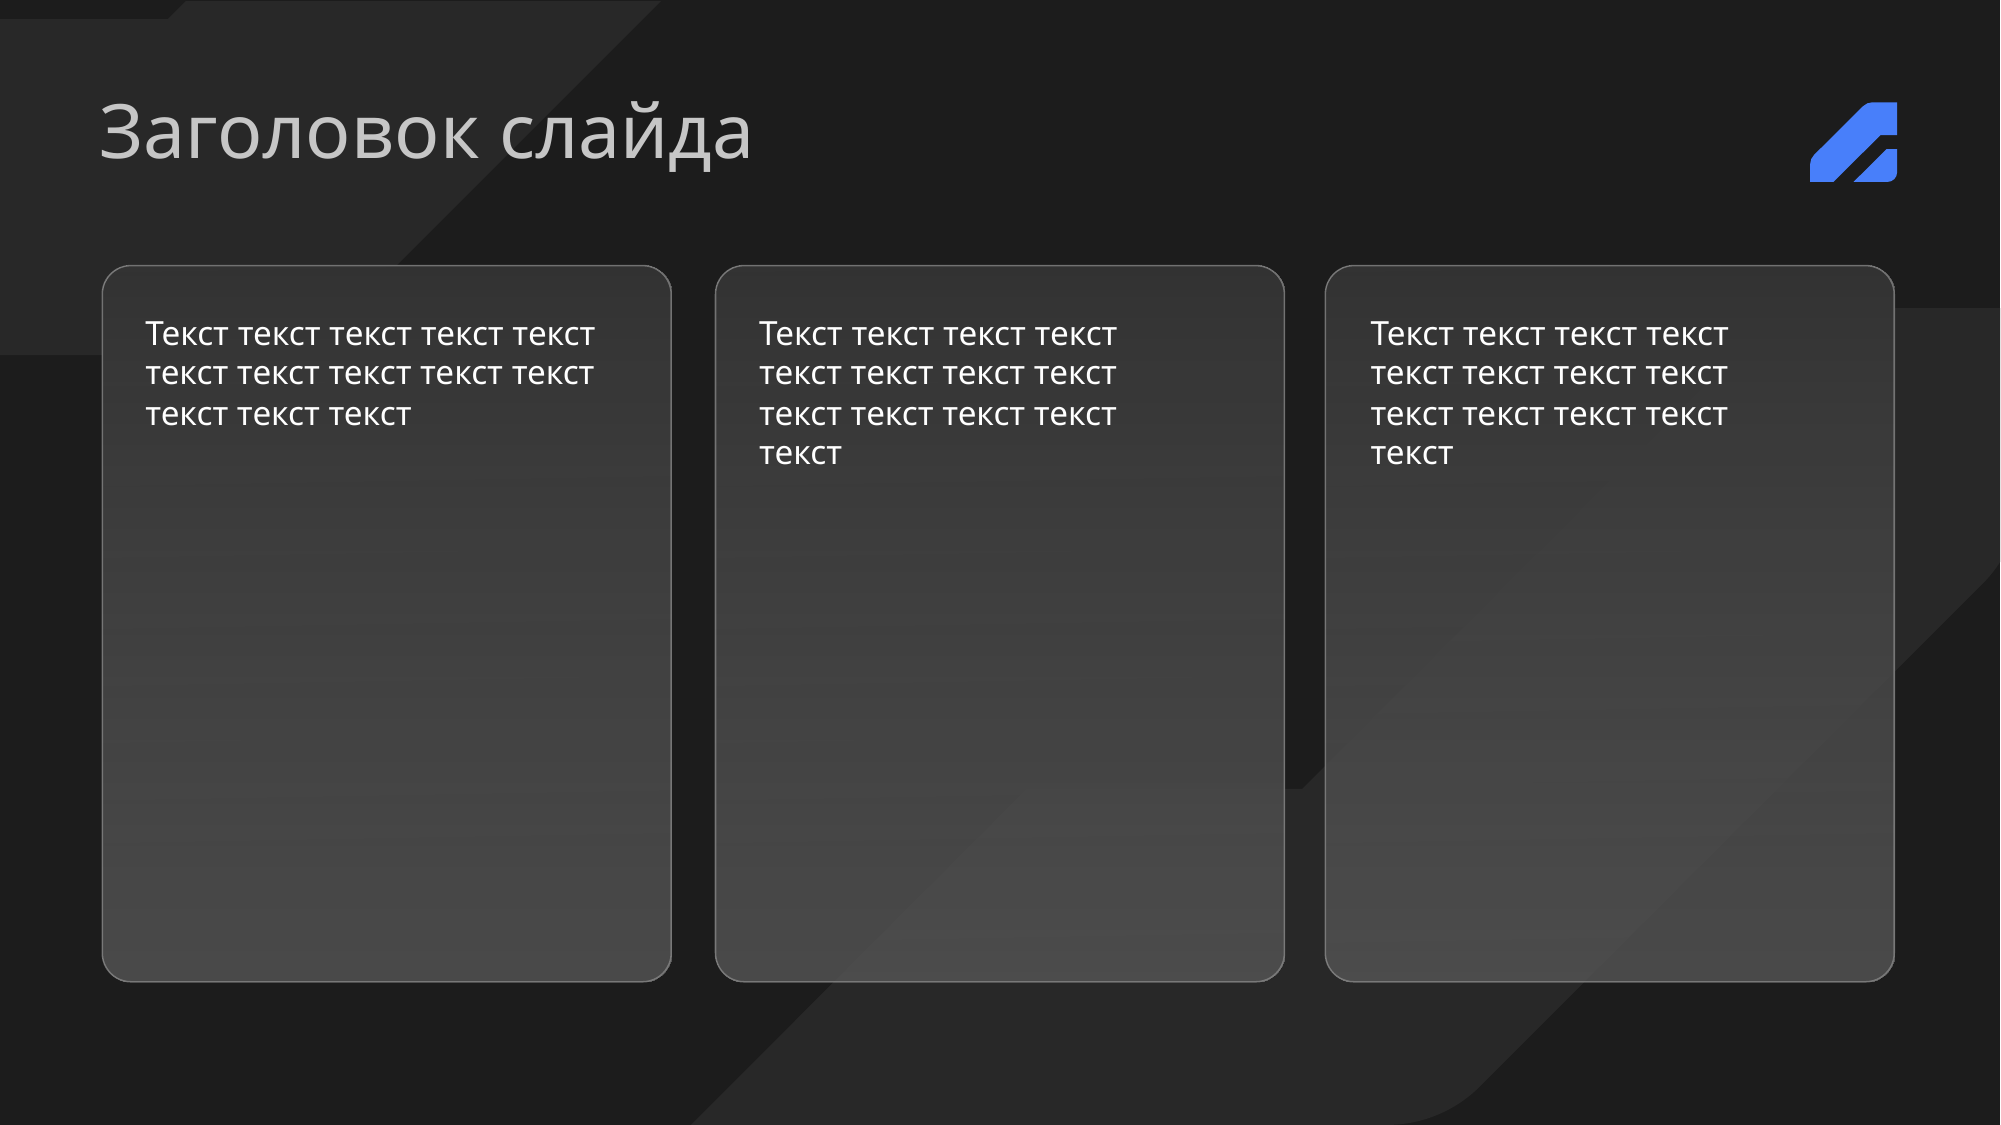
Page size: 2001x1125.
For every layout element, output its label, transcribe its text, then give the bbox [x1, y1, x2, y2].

text_box [102, 265, 672, 982]
text_box [715, 265, 1285, 982]
text_box Текст текст текст текст текст текст текст текст текст текст текст текст текст [1355, 304, 1828, 481]
text_box [1325, 265, 1895, 982]
text_box Текст текст текст текст текст текст текст текст текст текст текст текст текст [130, 304, 637, 481]
title Заголовок слайда [84, 86, 1810, 179]
text_box Текст текст текст текст текст текст текст текст текст текст текст текст текст [744, 304, 1216, 481]
